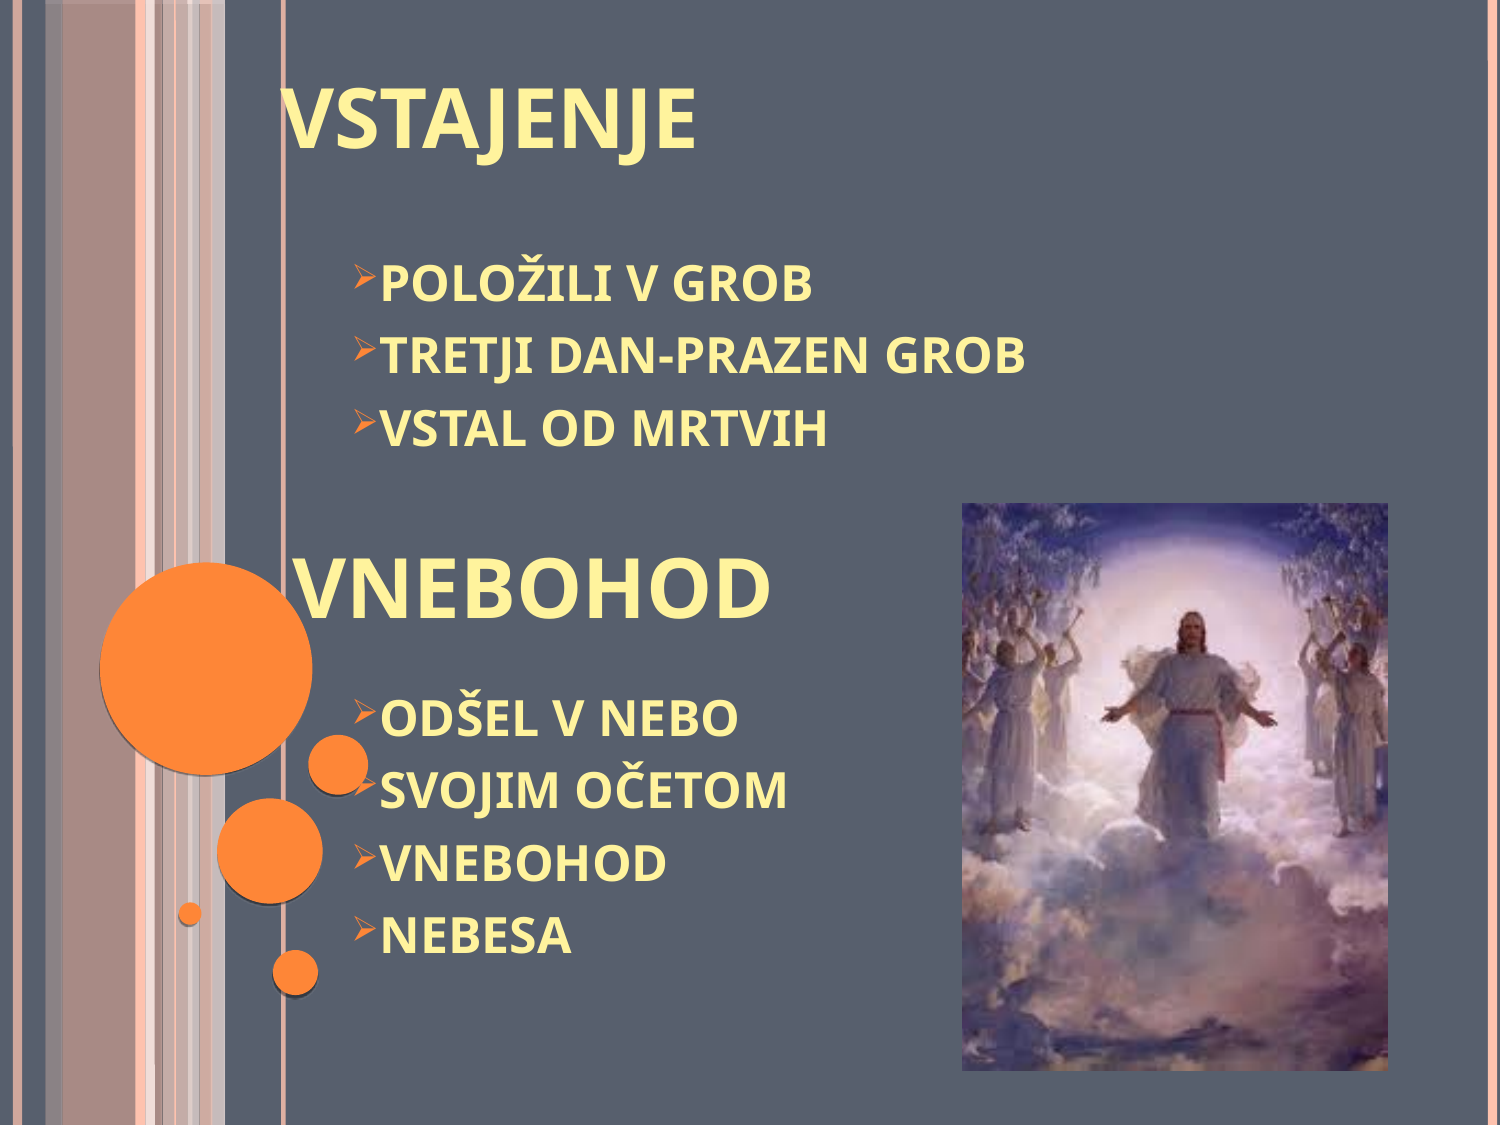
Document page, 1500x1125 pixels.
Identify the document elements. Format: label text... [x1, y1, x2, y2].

title VSTAJENJE [265, 42, 1436, 173]
list POLOŽILI V GROB TRETJI DAN-PRAZEN GROB VSTAL OD MRTVIH ODŠEL V NEBO SVOJIM OČETOM VNEBOHOD NEBESA [336, 243, 1447, 1047]
list POLOŽILI V GROB TRETJI DAN-PRAZEN GROB VSTAL OD MRTVIH ODŠEL V NEBO SVOJIM OČETOM VNEBOHOD NEBESA [336, 643, 962, 1047]
picture [962, 503, 1388, 1072]
text_box VNEBOHOD [277, 527, 962, 643]
